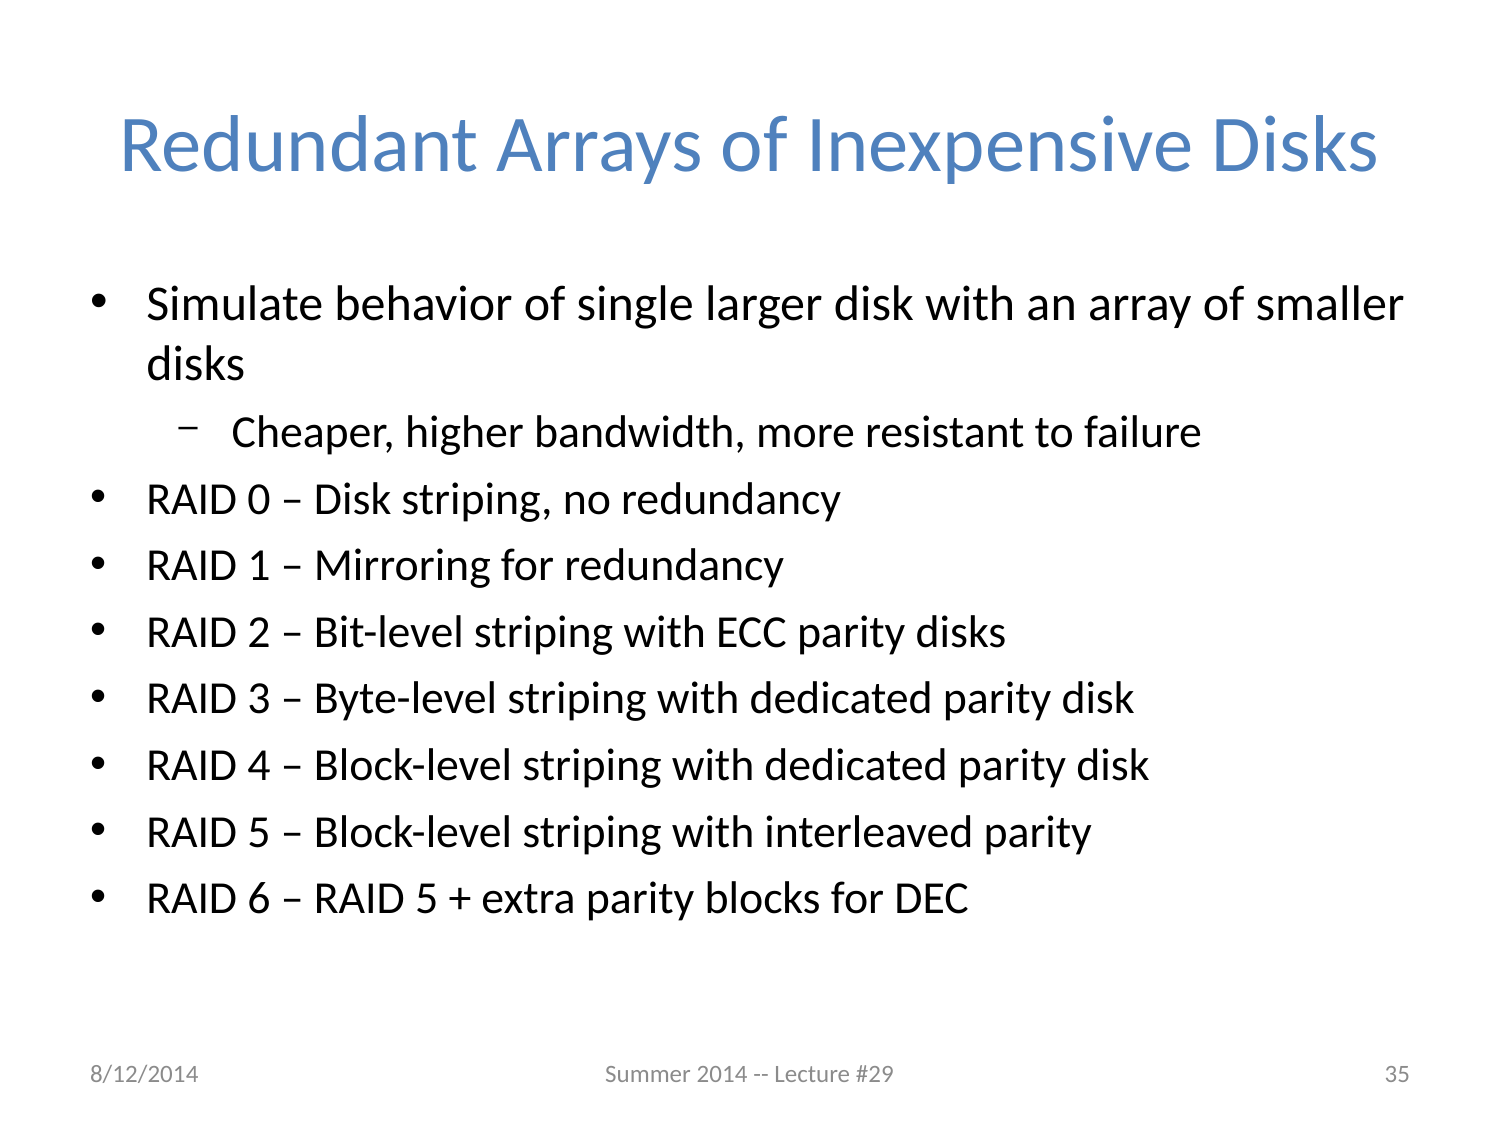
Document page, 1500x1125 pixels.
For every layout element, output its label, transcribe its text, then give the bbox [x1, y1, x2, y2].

footer Summer 2014 -- Lecture #29 [512, 1042, 988, 1103]
slide_number 8/12/2014 [75, 1042, 425, 1103]
title Redundant Arrays of Inexpensive Disks [75, 45, 1425, 233]
slide_number <number> [1074, 1042, 1425, 1103]
list Simulate behavior of single larger disk with an array of smaller disks Cheaper, higher bandwidth, more resistant to failure RAID 0 – Disk striping, no redundancy RAID 1 – Mirroring for redundancy RAID 2 – Bit-level striping with ECC parity disks RAID 3 – Byte-level striping with dedicated parity disk RAID 4 – Block-level striping with dedicated parity disk RAID 5 – Block-level striping with interleaved parity RAID 6 – RAID 5 + extra parity blocks for DEC [75, 262, 1425, 1073]
